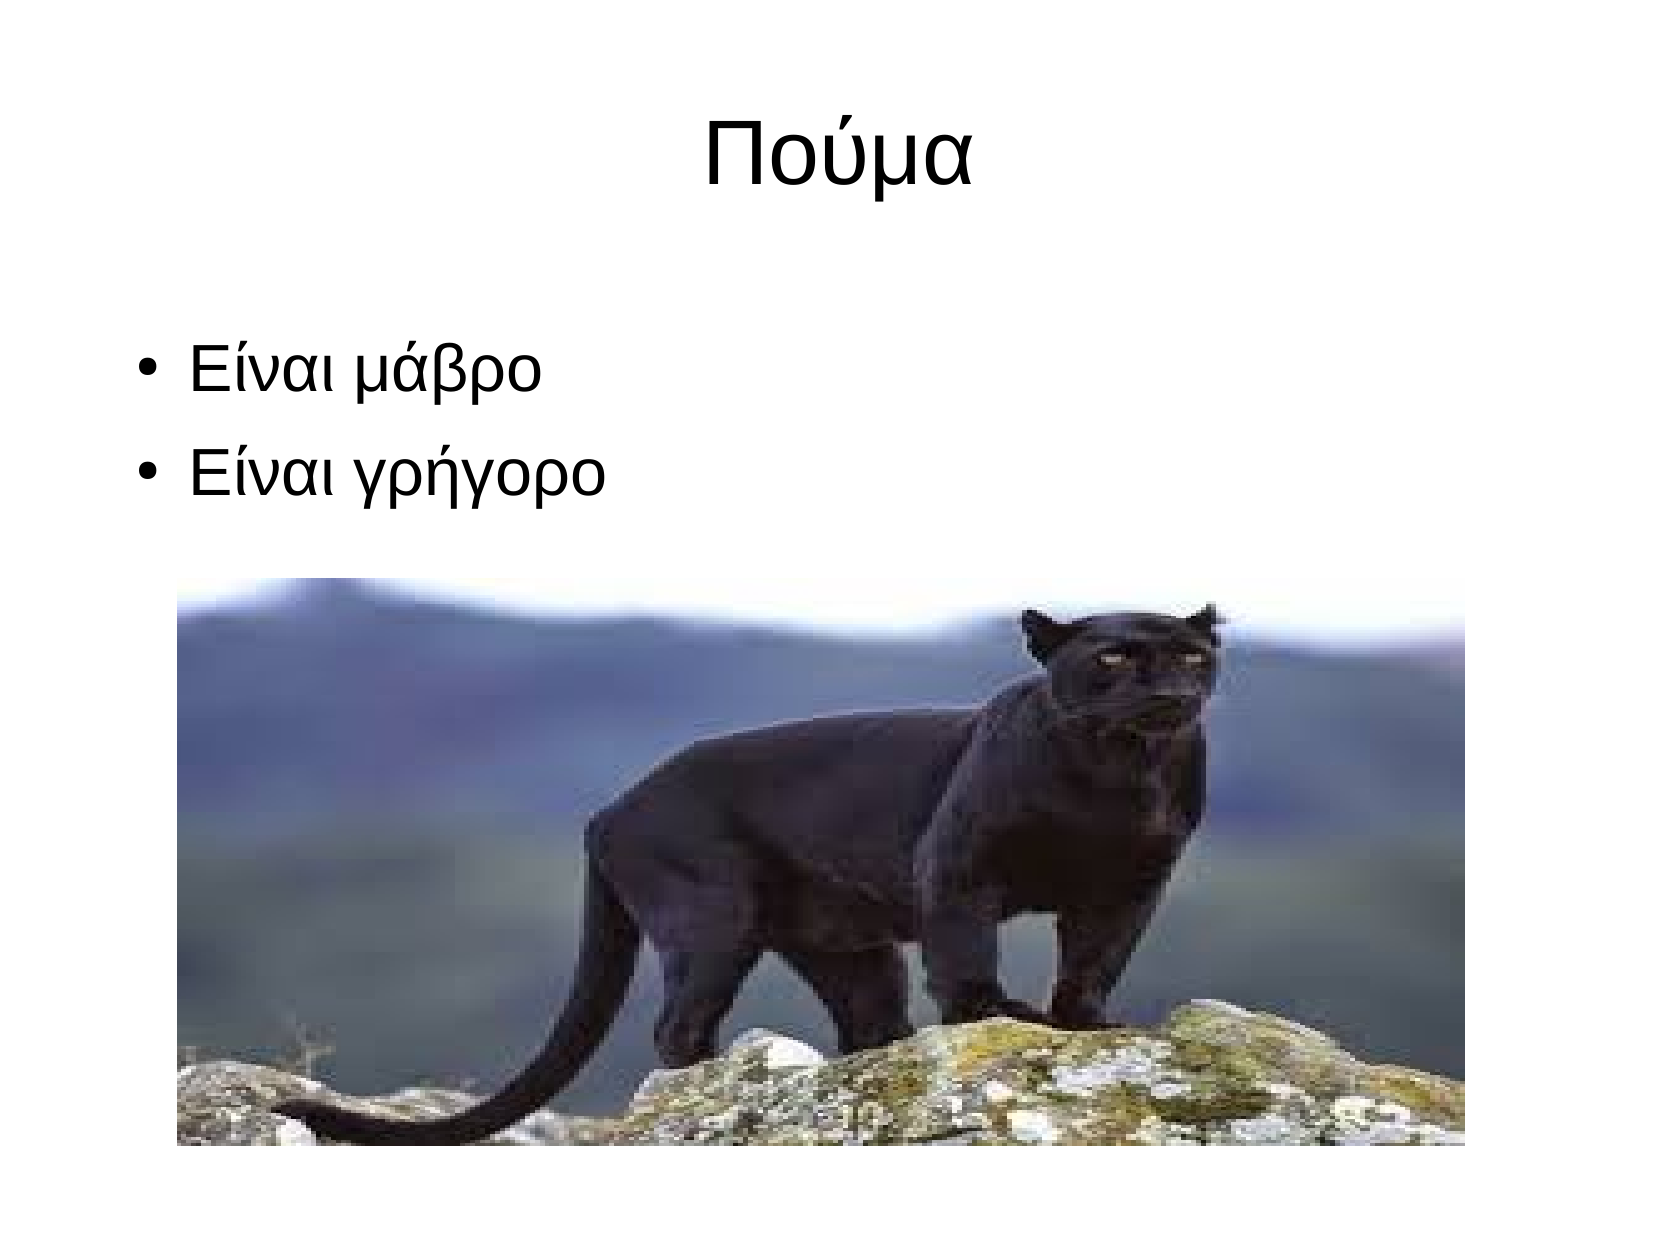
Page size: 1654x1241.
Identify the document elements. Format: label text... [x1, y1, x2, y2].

list Είναι μάβρο Είναι γρήγορο [118, 330, 1607, 1158]
title Πούμα [94, 49, 1583, 257]
picture [177, 578, 1465, 1146]
